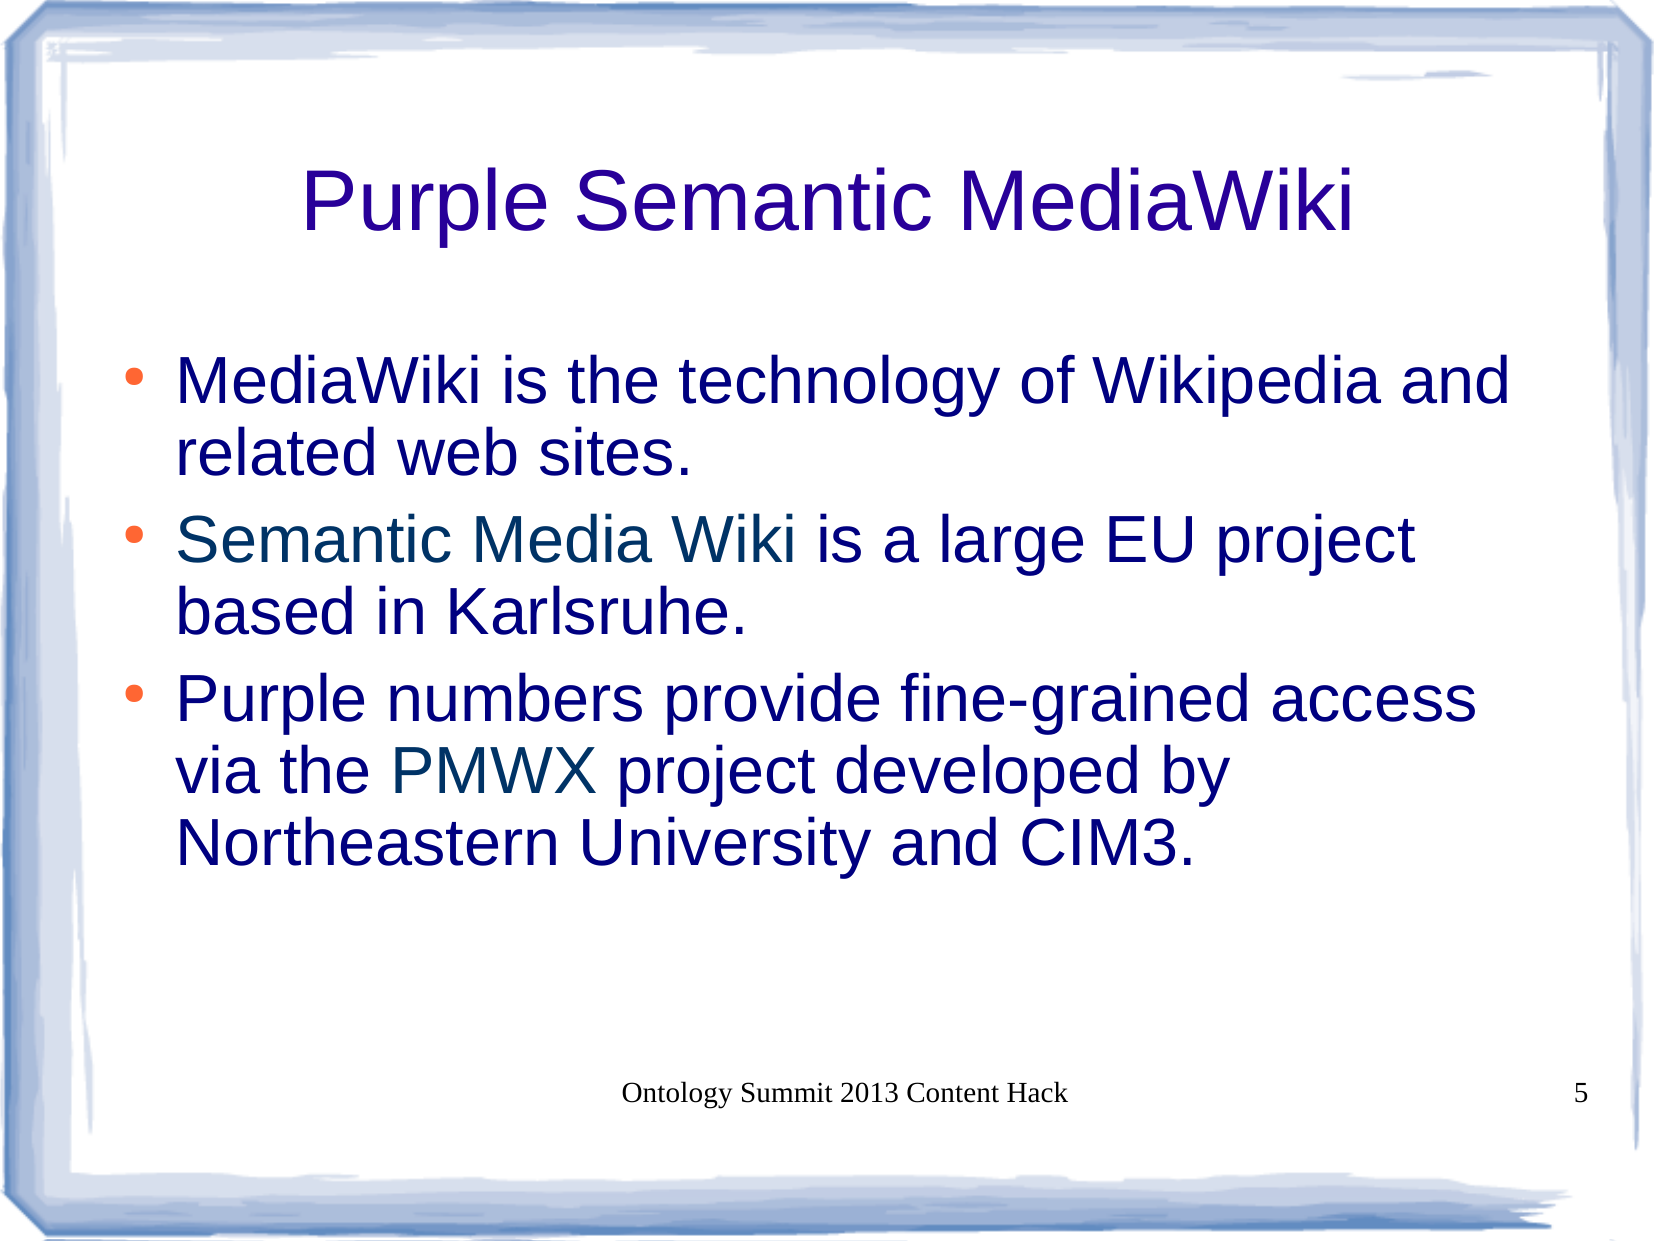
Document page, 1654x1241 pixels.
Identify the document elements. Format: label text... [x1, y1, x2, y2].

picture [0, 0, 1654, 1241]
list MediaWiki is the technology of Wikipedia and related web sites. Semantic Media Wiki is a large EU project based in Karlsruhe. Purple numbers provide fine-grained access via the PMWX project developed by Northeastern University and CIM3. [90, 338, 1561, 1081]
title Purple Semantic MediaWiki [75, 74, 1576, 256]
